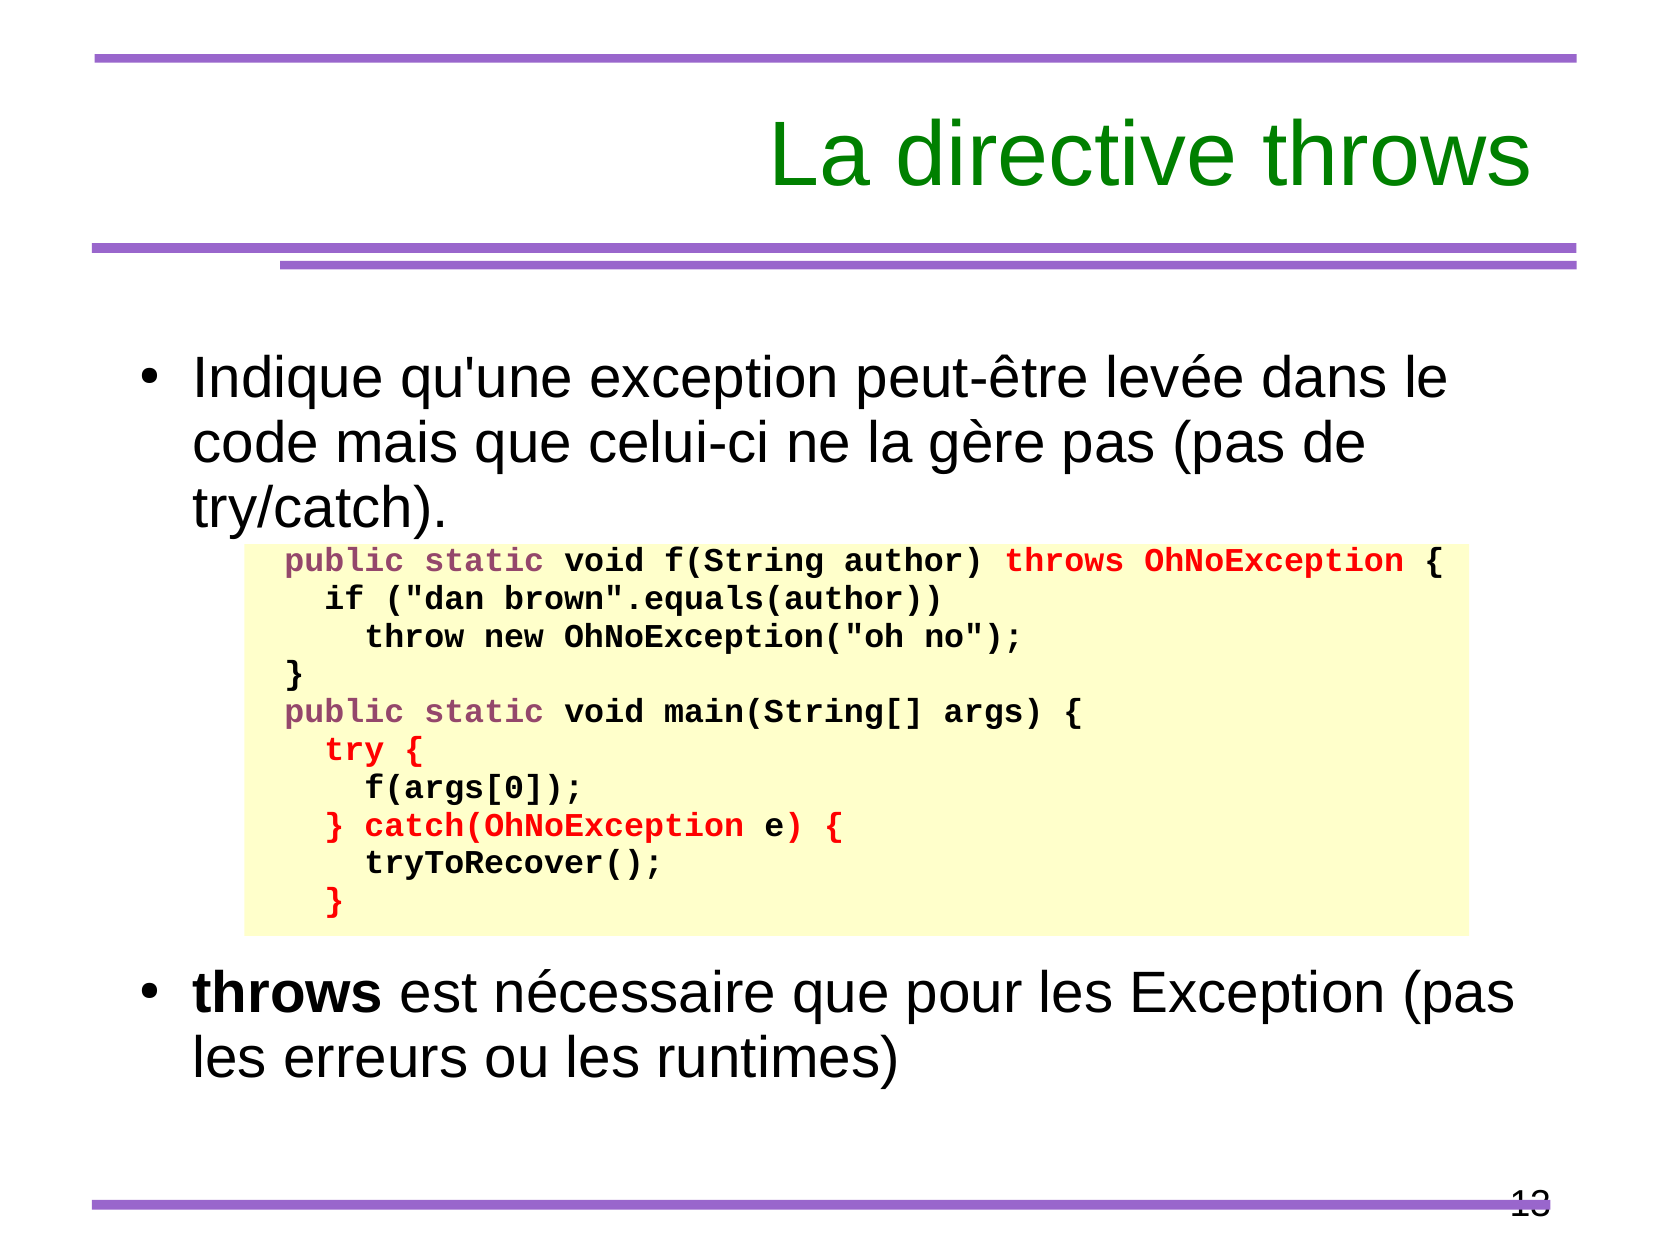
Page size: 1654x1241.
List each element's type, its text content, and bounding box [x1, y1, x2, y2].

text_box public static void f(String author) throws OhNoException { if ("dan brown".equals(author)) throw new OhNoException("oh no"); } public static void main(String[] args) { try { f(args[0]); } catch(OhNoException e) { tryToRecover(); } [244, 544, 1470, 936]
title La directive throws [121, 49, 1534, 257]
list Indique qu'une exception peut-être levée dans le code mais que celui-ci ne la gère pas (pas de try/catch). throws est nécessaire que pour les Exception (pas les erreurs ou les runtimes) [121, 344, 1534, 1127]
